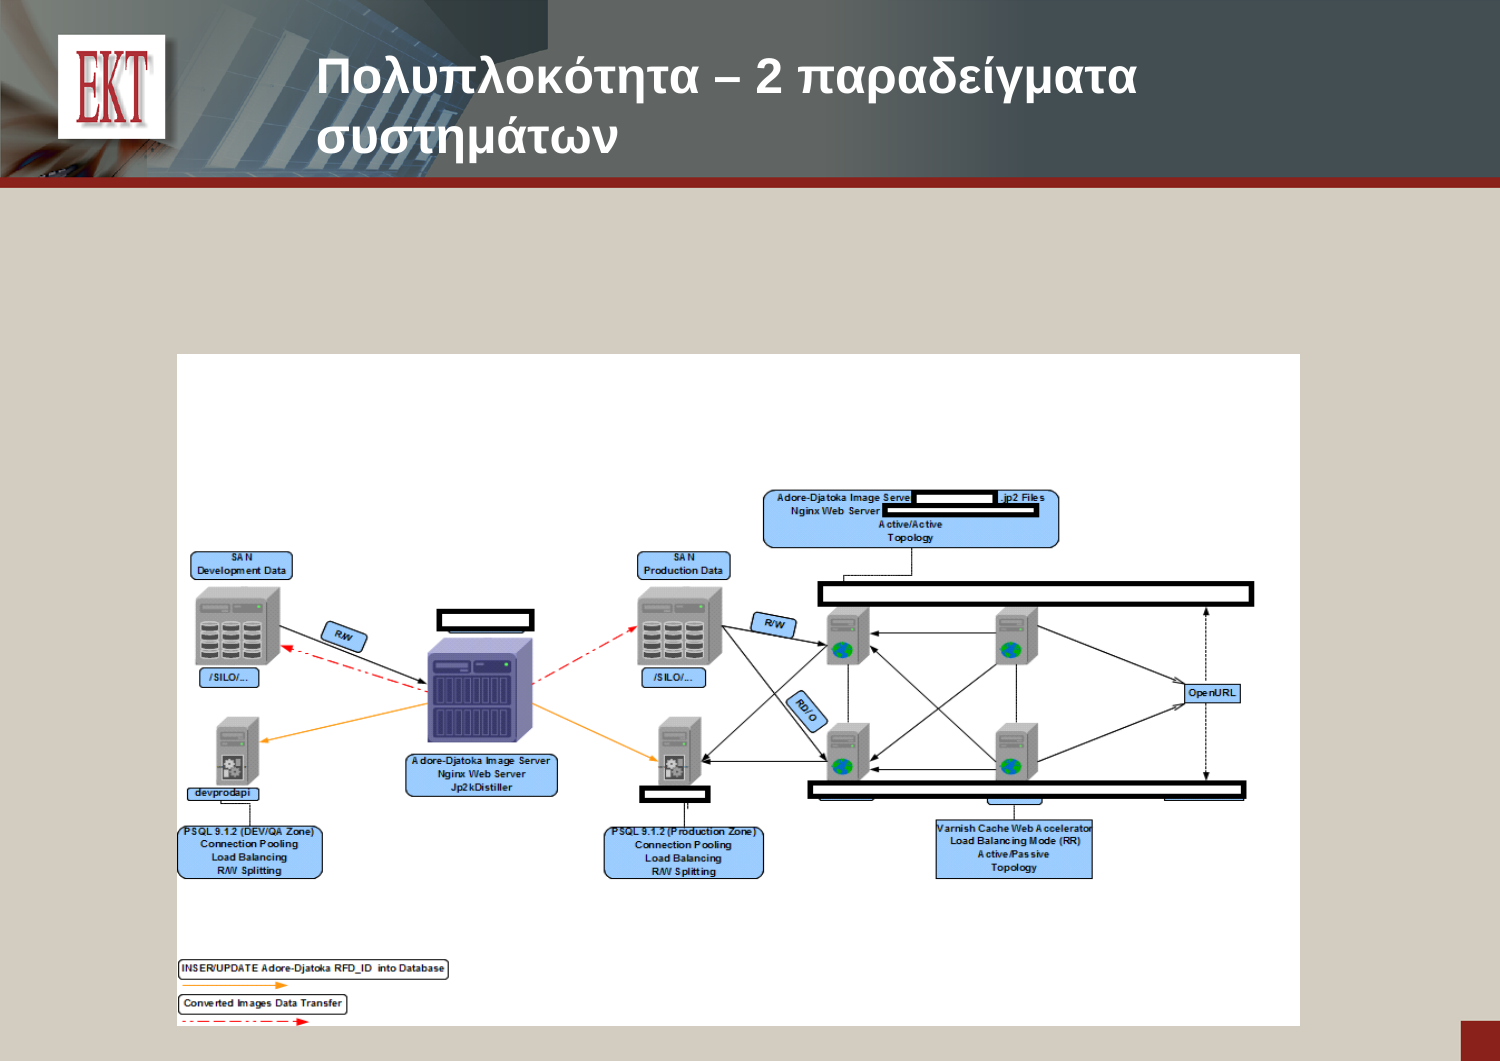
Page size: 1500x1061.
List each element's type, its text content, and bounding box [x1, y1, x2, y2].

title Πολυπλοκότητα – 2 παραδείγματα συστημάτων [301, 35, 1426, 171]
picture [0, 0, 1500, 1061]
